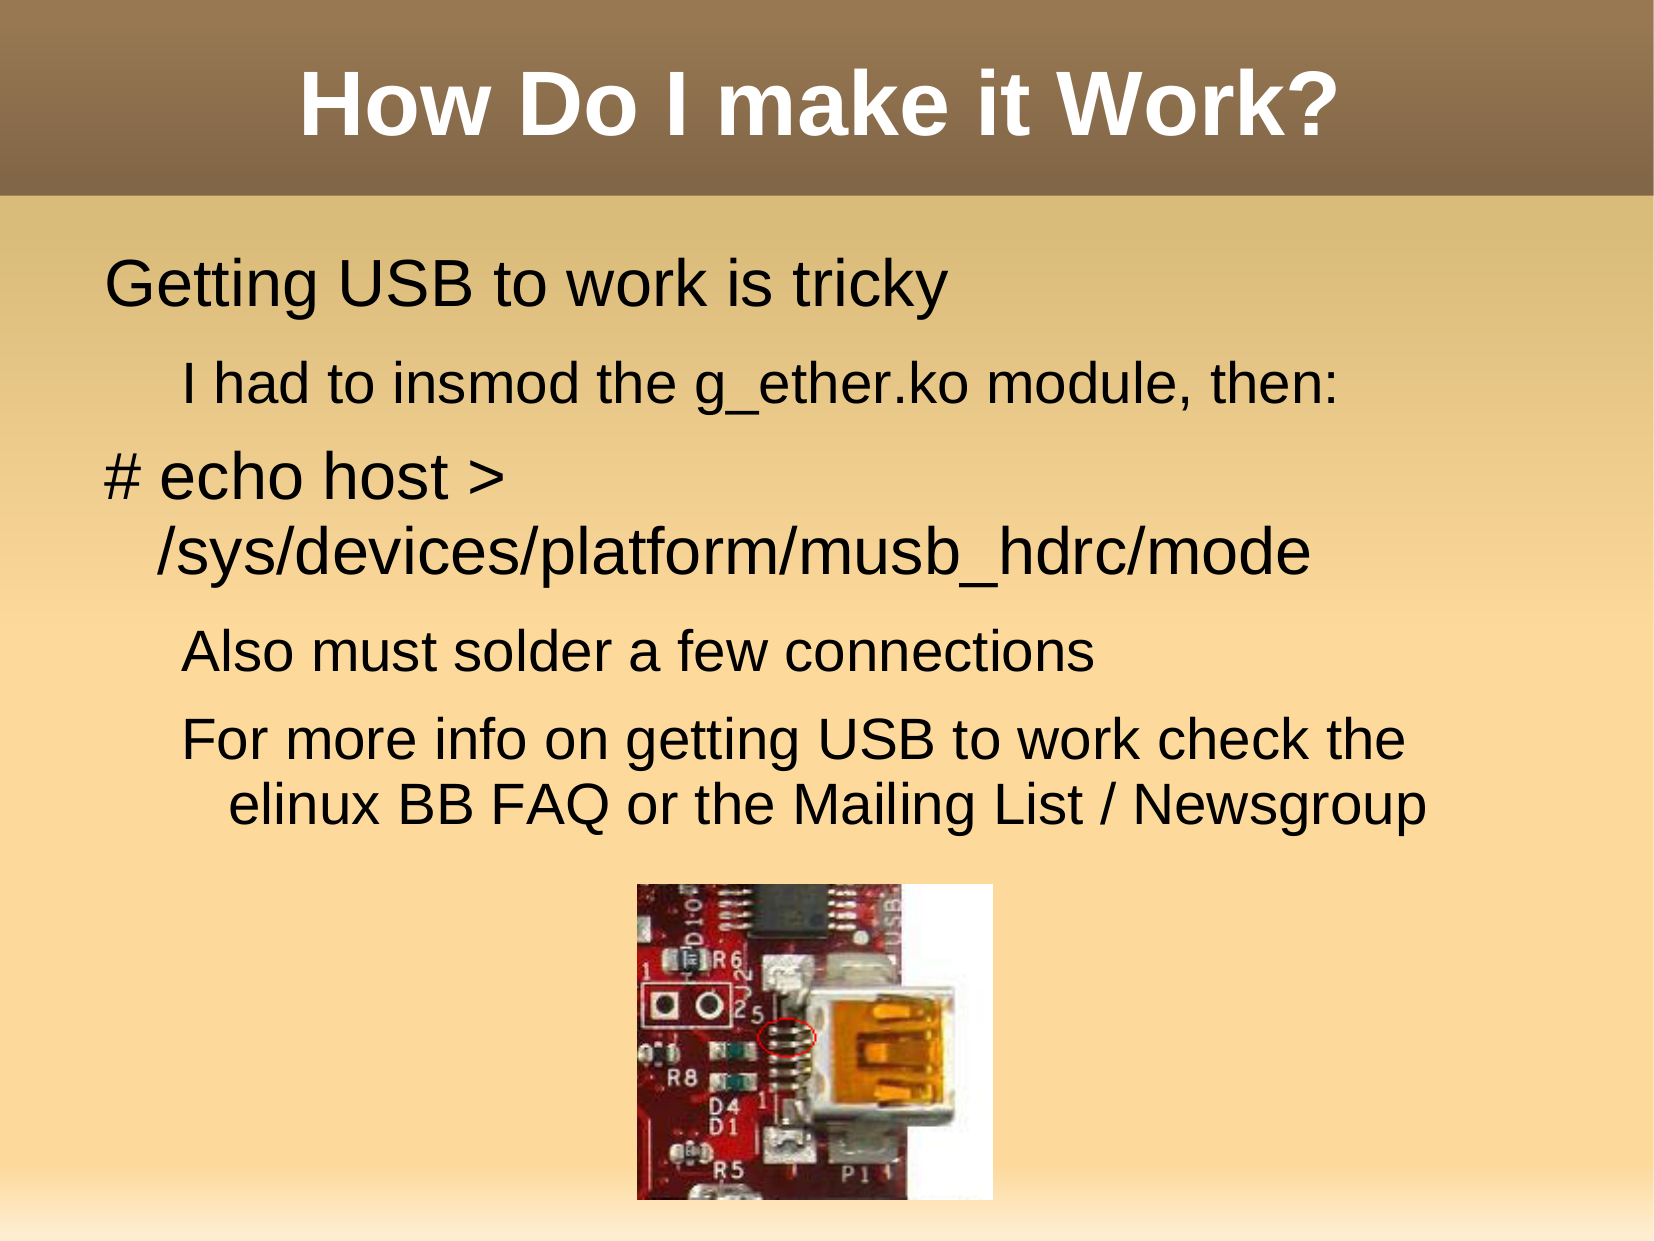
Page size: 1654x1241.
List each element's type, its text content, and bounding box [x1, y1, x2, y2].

picture [0, 0, 1654, 1241]
title How Do I make it Work? [76, 7, 1565, 200]
list Getting USB to work is tricky I had to insmod the g_ether.ko module, then: # echo host > /sys/devices/platform/musb_hdrc/mode Also must solder a few connections For more info on getting USB to work check the elinux BB FAQ or the Mailing List / Newsgroup [86, 246, 1576, 1051]
